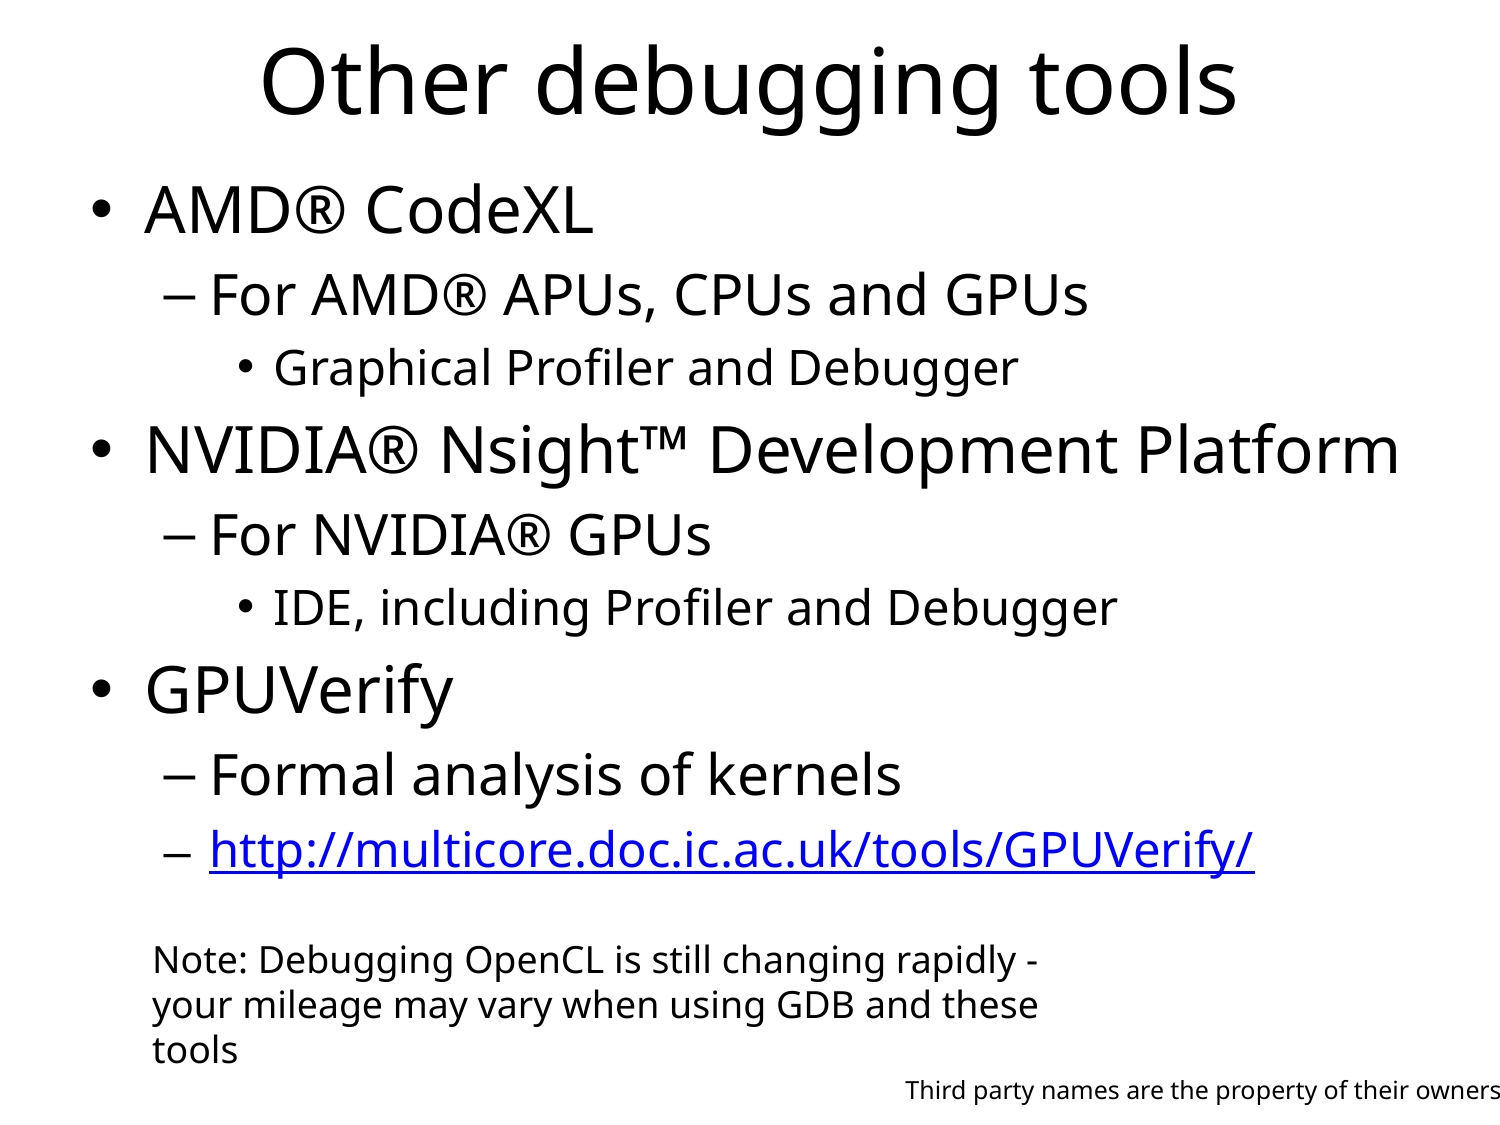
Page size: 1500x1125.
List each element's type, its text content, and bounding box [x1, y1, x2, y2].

text_box Third party names are the property of their owners. [890, 1066, 1500, 1125]
list AMD® CodeXL For AMD® APUs, CPUs and GPUs Graphical Profiler and Debugger NVIDIA® Nsight™ Development Platform For NVIDIA® GPUs IDE, including Profiler and Debugger GPUVerify Formal analysis of kernels http://multicore.doc.ic.ac.uk/tools/GPUVerify/ [75, 160, 1425, 904]
title Other debugging tools [75, 0, 1425, 160]
text_box Note: Debugging OpenCL is still changing rapidly - your mileage may vary when using GDB and these tools [137, 928, 1117, 1079]
